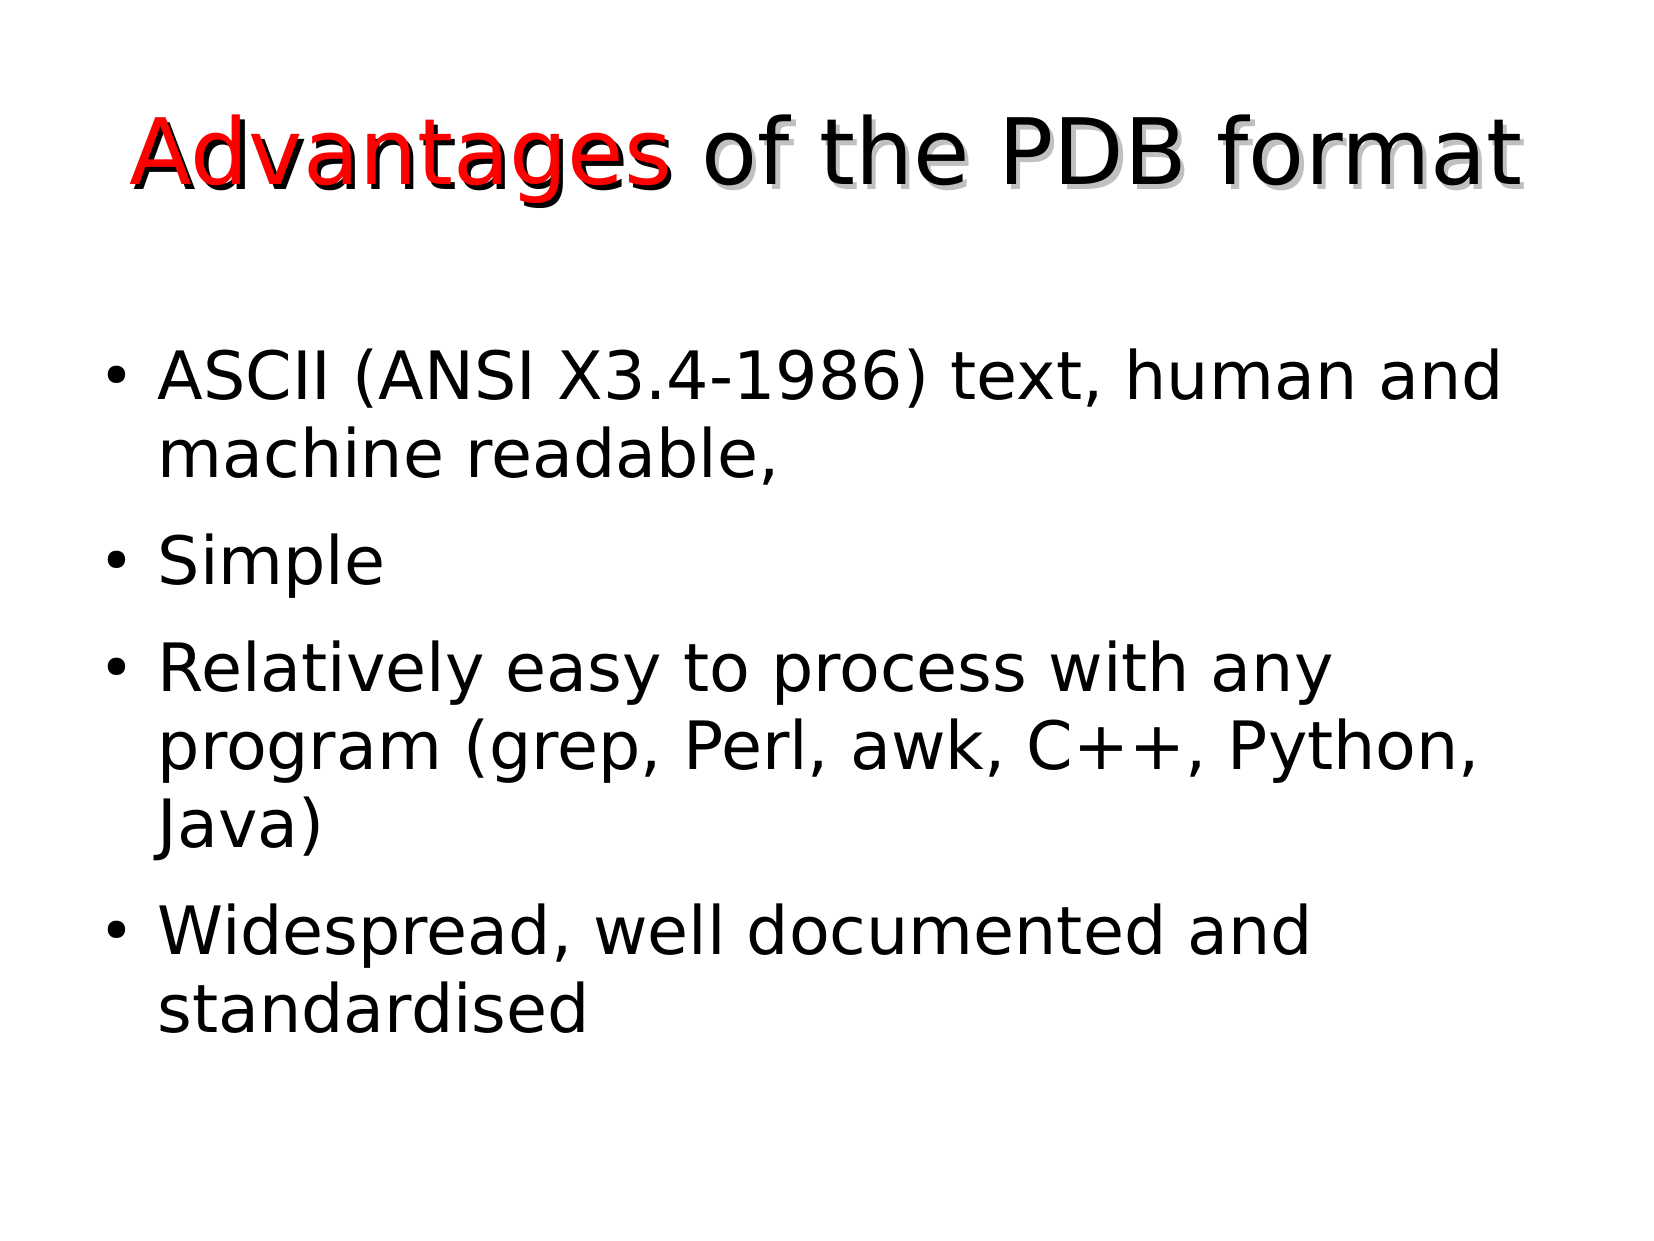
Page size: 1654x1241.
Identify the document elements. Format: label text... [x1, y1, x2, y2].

list ASCII (ANSI X3.4-1986) text, human and machine readable, Simple Relatively easy to process with any program (grep, Perl, awk, C++, Python, Java) Widespread, well documented and standardised [86, 337, 1576, 1048]
title Advantages of the PDB format [82, 56, 1571, 250]
